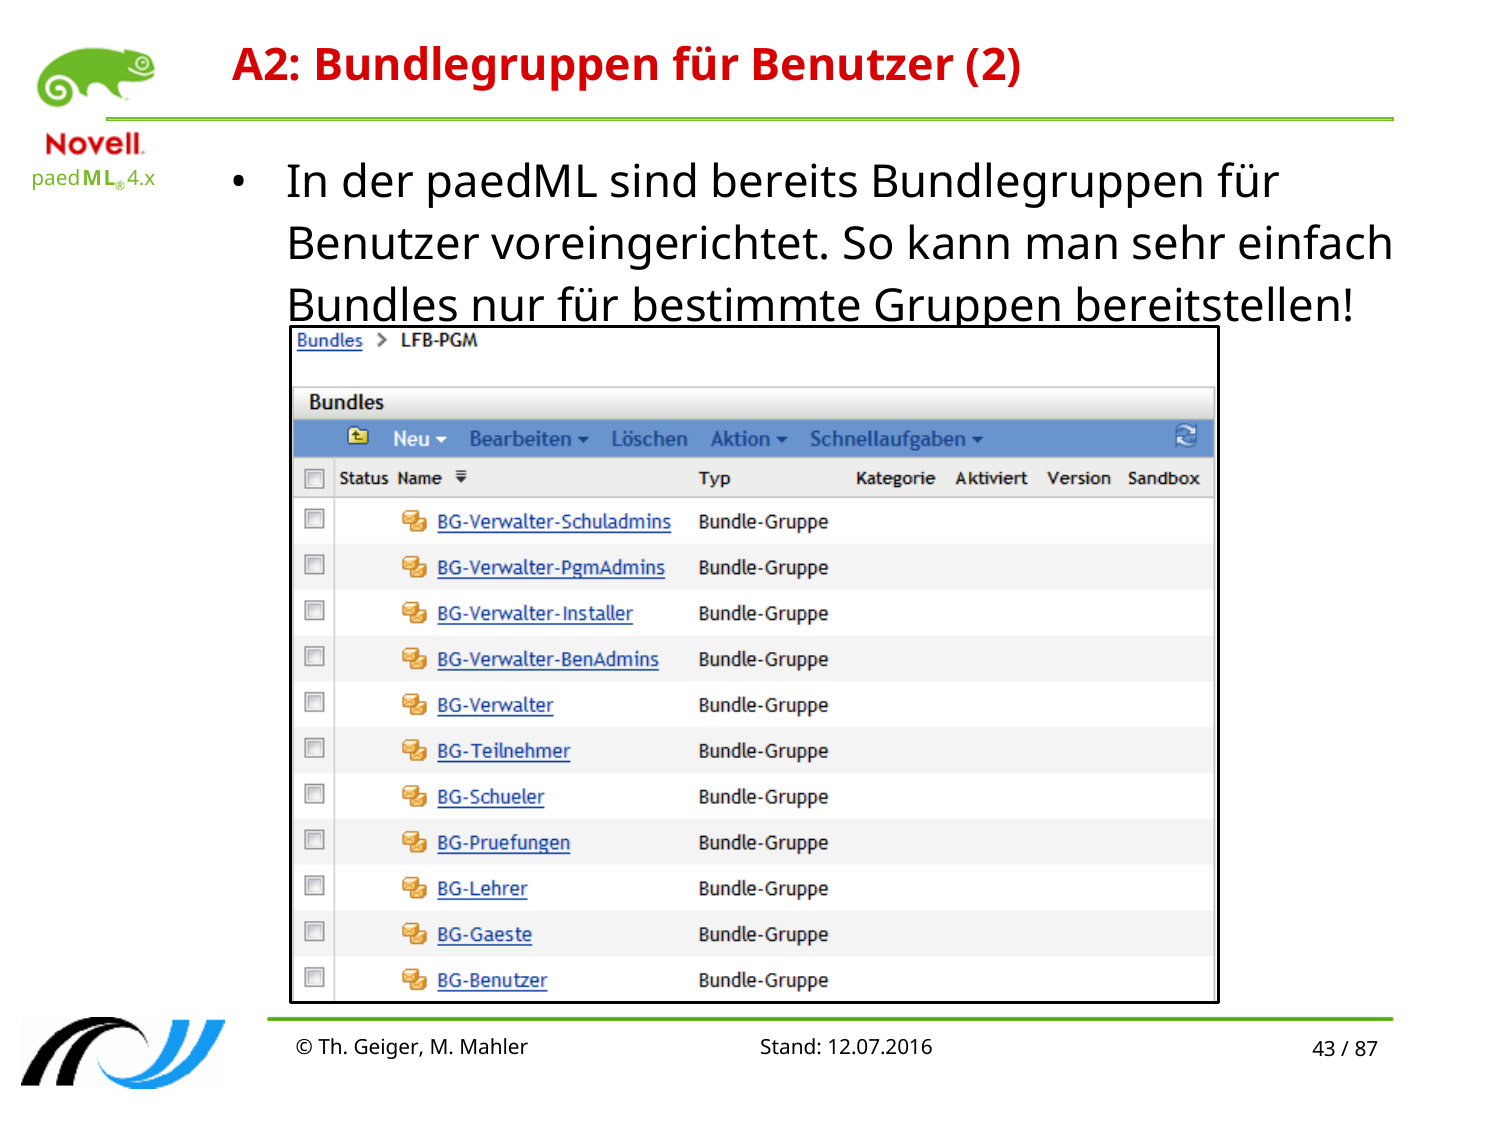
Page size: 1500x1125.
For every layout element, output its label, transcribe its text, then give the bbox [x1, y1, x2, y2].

picture [21, 1017, 225, 1089]
picture [24, 32, 167, 175]
picture [291, 327, 1217, 1001]
title A2: Bundlegruppen für Benutzer (2) [232, 0, 1388, 126]
list In der paedML sind bereits Bundlegruppen für Benutzer voreingerichtet. So kann man sehr einfach Bundles nur für bestimmte Gruppen bereitstellen! [230, 149, 1415, 892]
